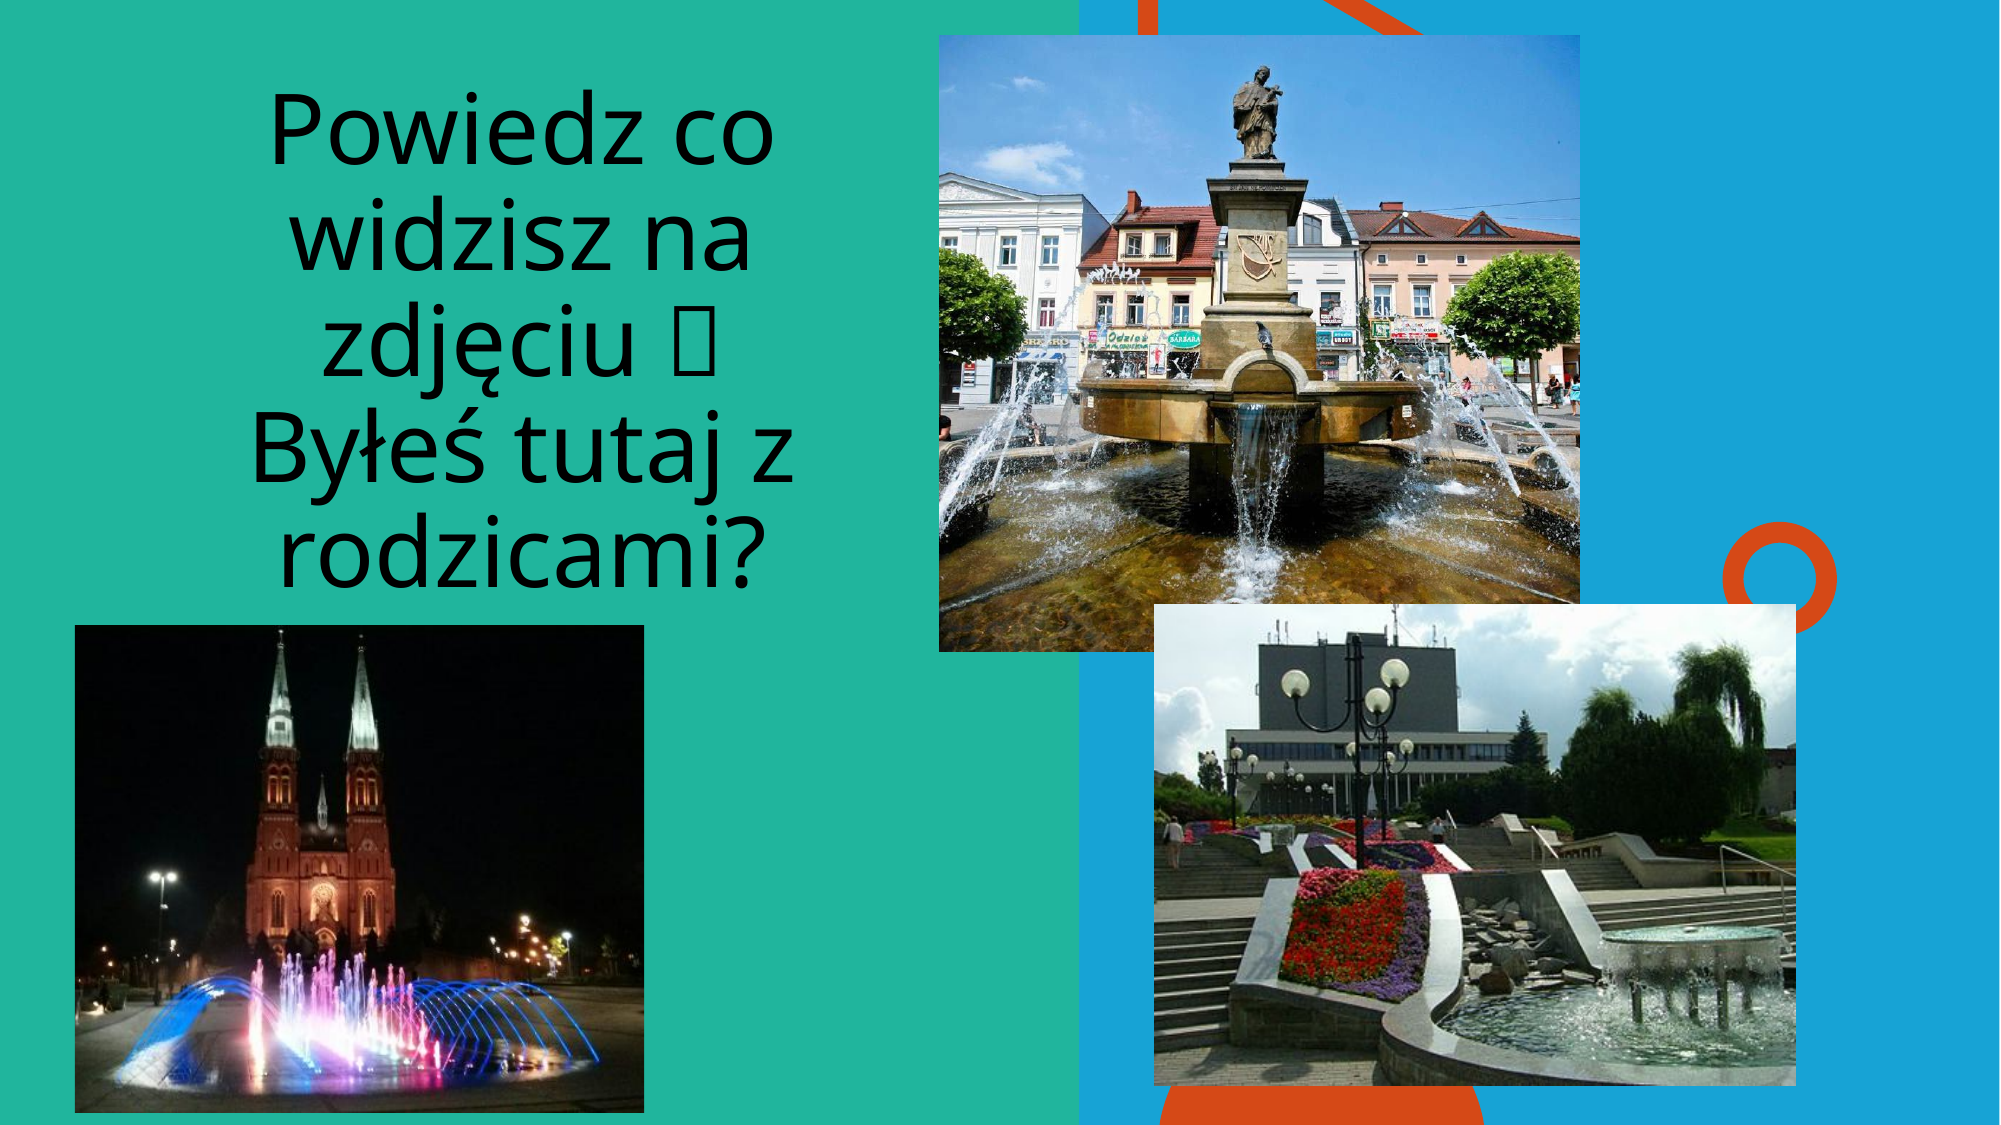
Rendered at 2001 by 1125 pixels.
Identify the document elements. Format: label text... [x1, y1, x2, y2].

picture [939, 35, 1796, 1086]
picture [74, 625, 645, 1113]
text_box [0, 0, 2000, 1125]
title Powiedz co widzisz na zdjęciu  Byłeś tutaj z rodzicami? [105, 123, 939, 617]
